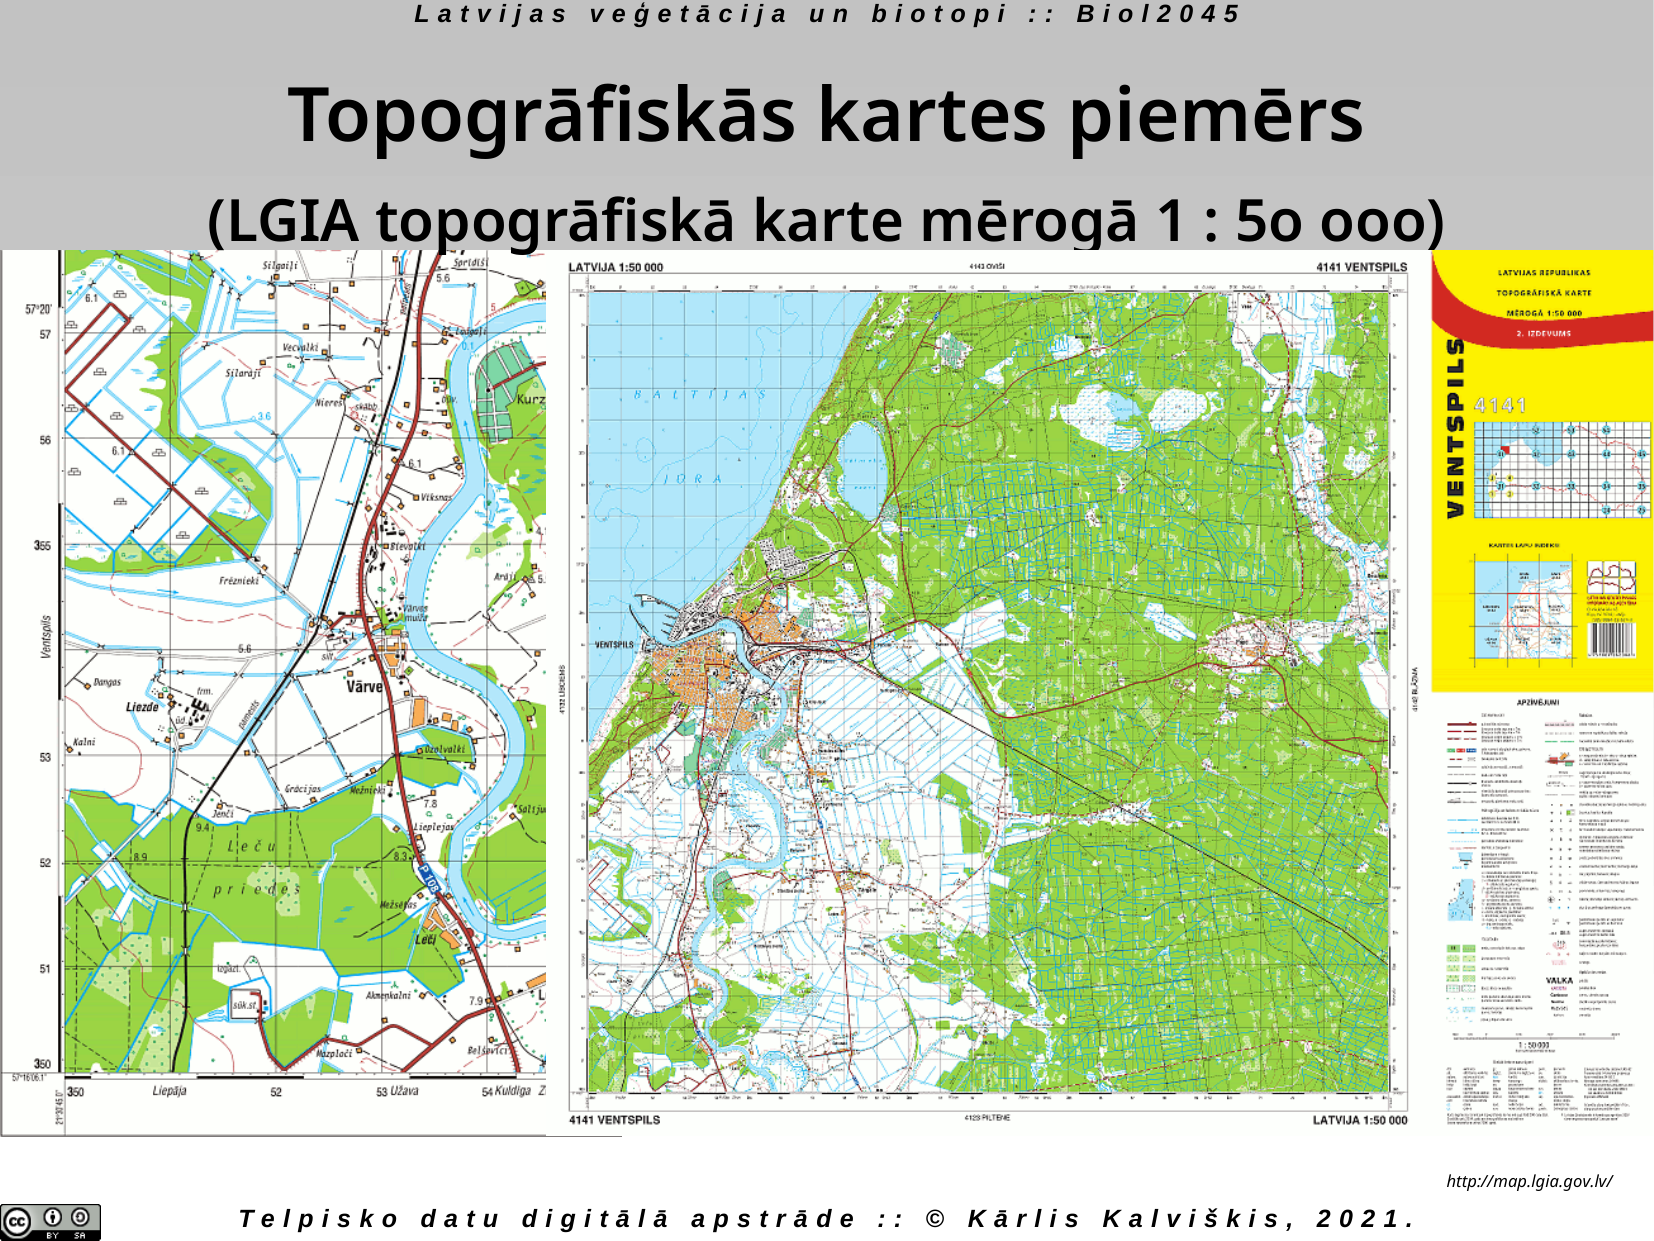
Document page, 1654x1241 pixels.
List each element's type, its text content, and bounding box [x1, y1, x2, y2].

picture [0, 0, 1654, 1241]
text_box http://map.lgia.gov.lv/ [1448, 1172, 1613, 1193]
title Topogrāfiskās kartes piemērs (LGIA topogrāfiskā karte mērogā 1 : 5o ooo) [29, 40, 1625, 288]
